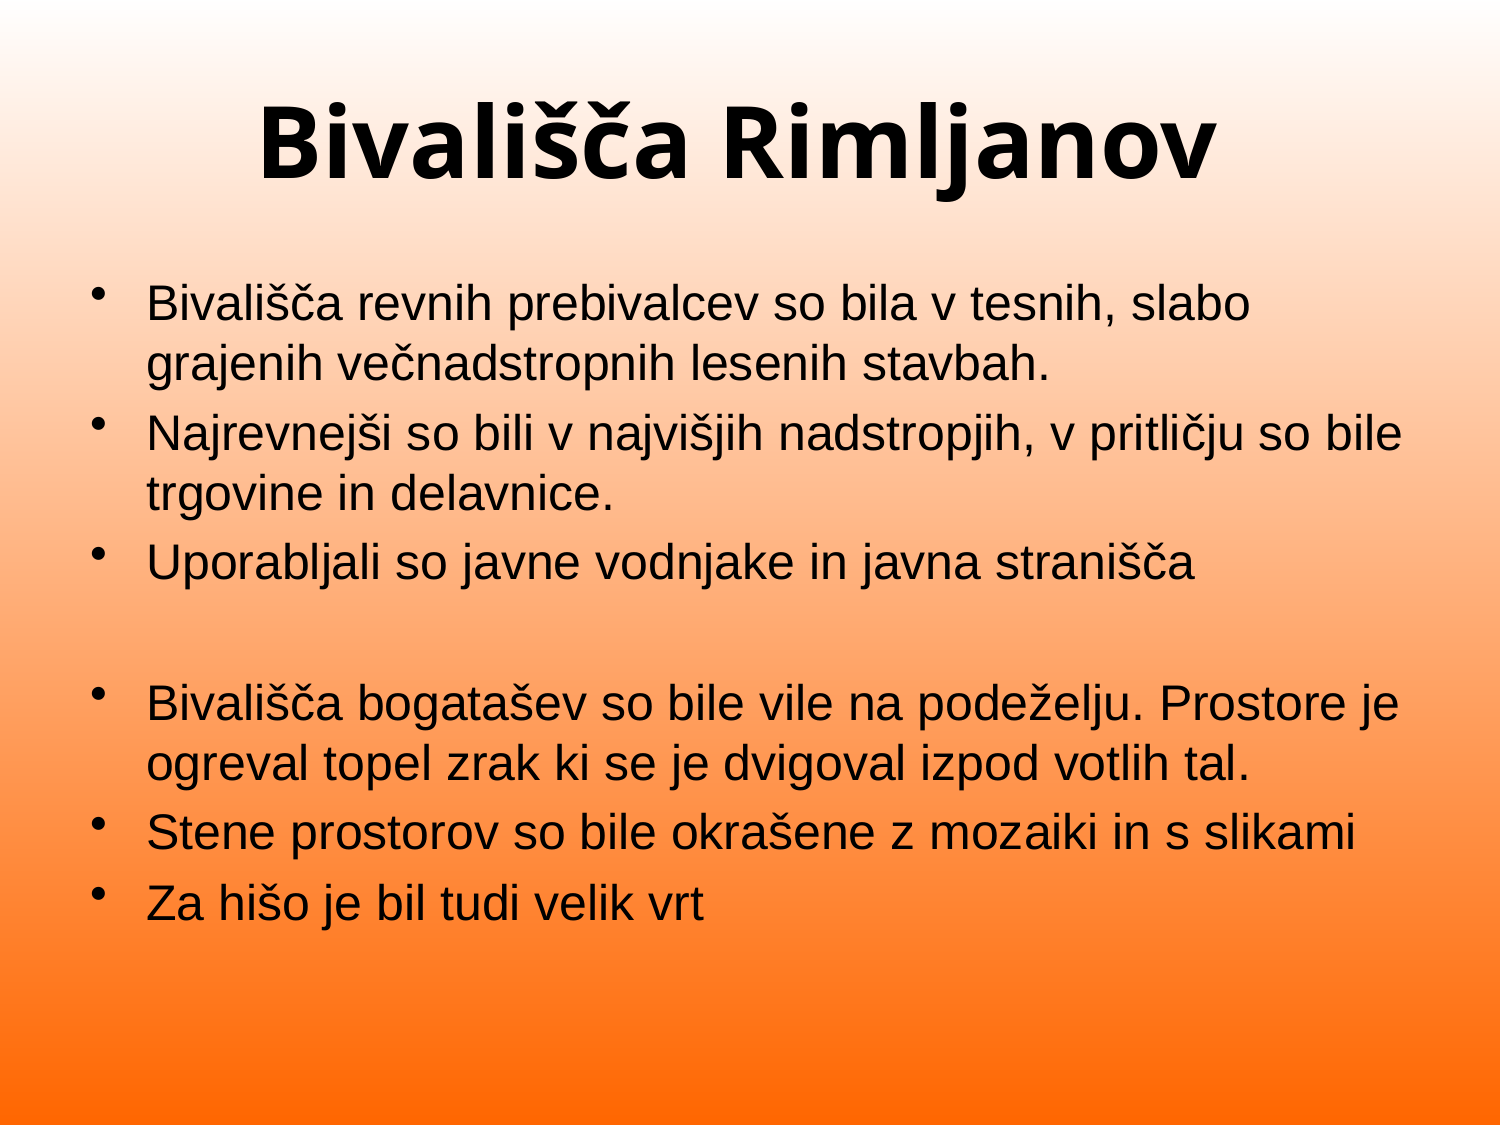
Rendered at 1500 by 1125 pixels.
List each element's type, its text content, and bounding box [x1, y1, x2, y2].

list Bivališča revnih prebivalcev so bila v tesnih, slabo grajenih večnadstropnih lesenih stavbah. Najrevnejši so bili v najvišjih nadstropjih, v pritličju so bile trgovine in delavnice. Uporabljali so javne vodnjake in javna stranišča Bivališča bogatašev so bile vile na podeželju. Prostore je ogreval topel zrak ki se je dvigoval izpod votlih tal. Stene prostorov so bile okrašene z mozaiki in s slikami Za hišo je bil tudi velik vrt [75, 262, 1425, 1005]
title Bivališča Rimljanov [75, 45, 1425, 233]
